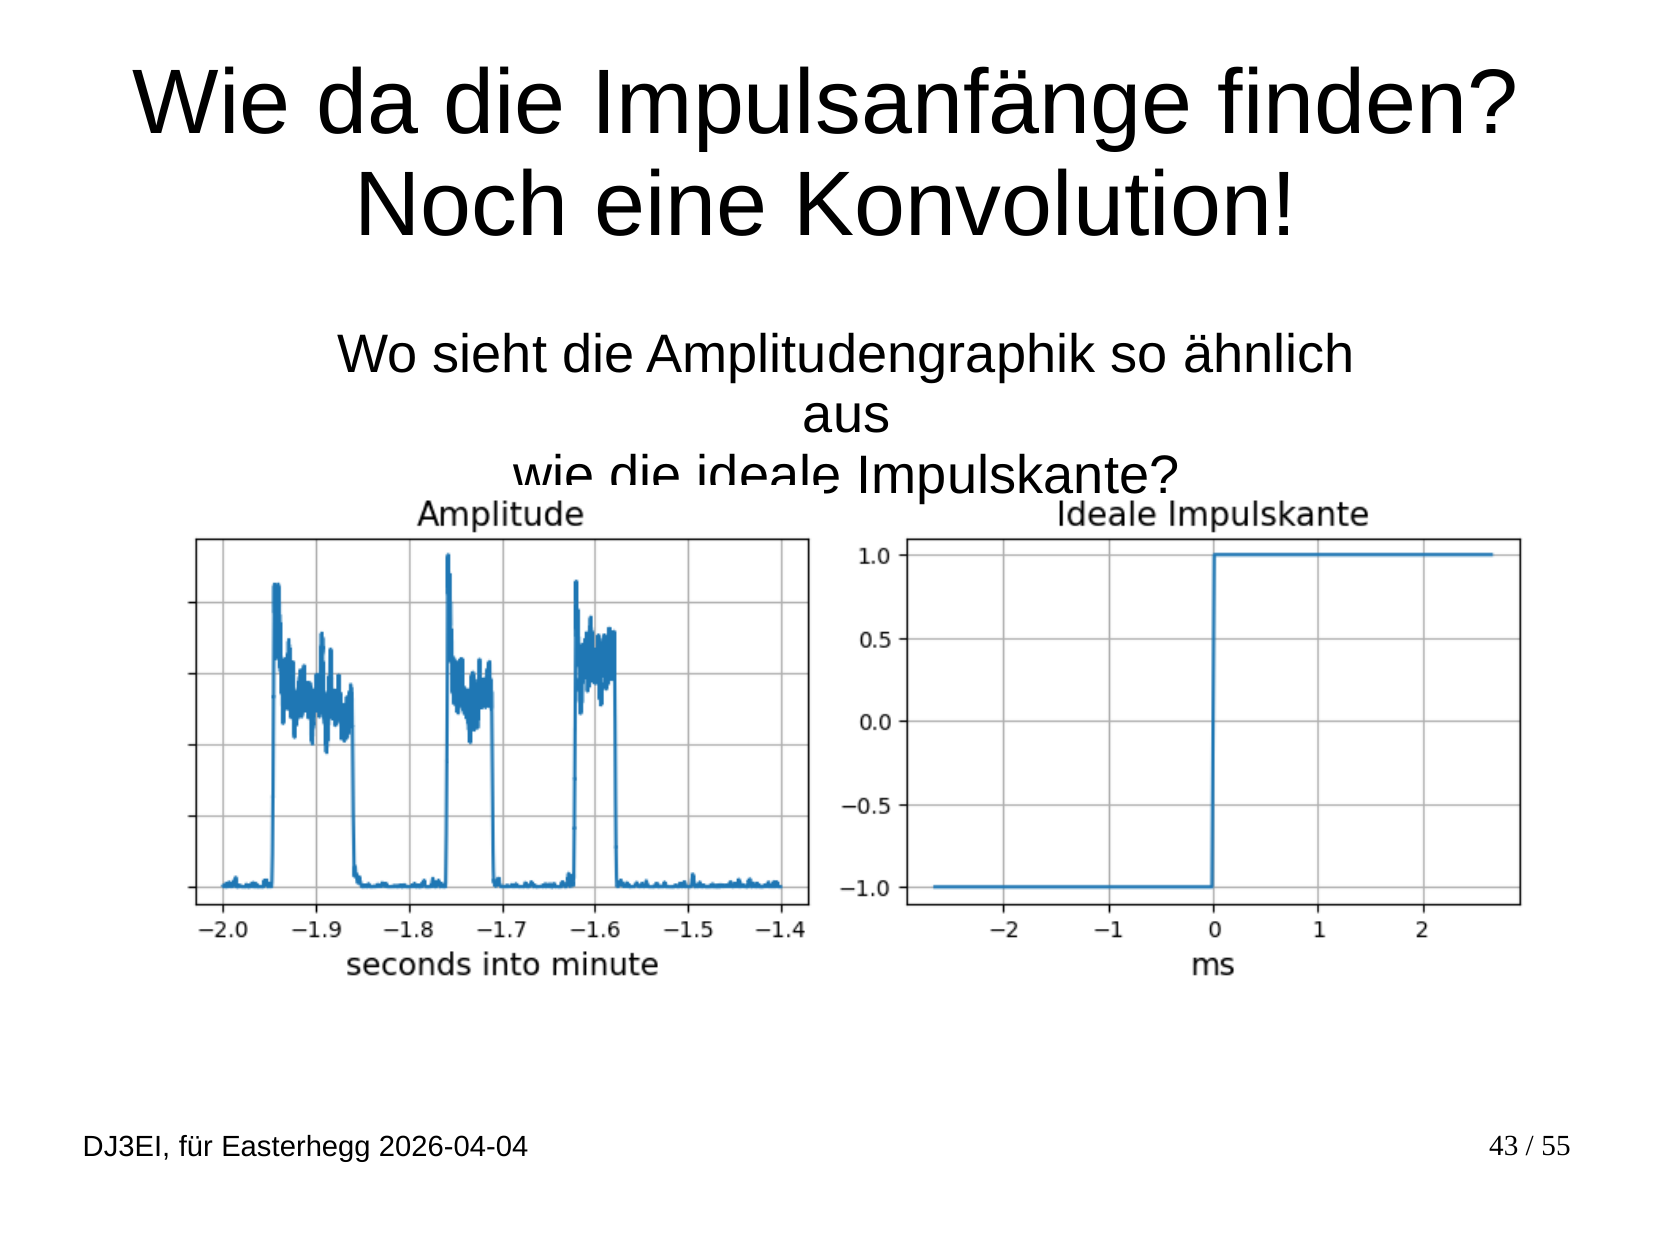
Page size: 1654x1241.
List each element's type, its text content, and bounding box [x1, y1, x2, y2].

picture [172, 485, 1534, 996]
picture [1050, 485, 1063, 490]
picture [925, 485, 938, 490]
picture [955, 485, 968, 490]
text_box Wo sieht die Amplitudengraphik so ähnlich aus wie die ideale Impulskante? [271, 315, 1423, 468]
title Wie da die Impulsanfänge finden? Noch eine Konvolution! [82, 49, 1571, 257]
